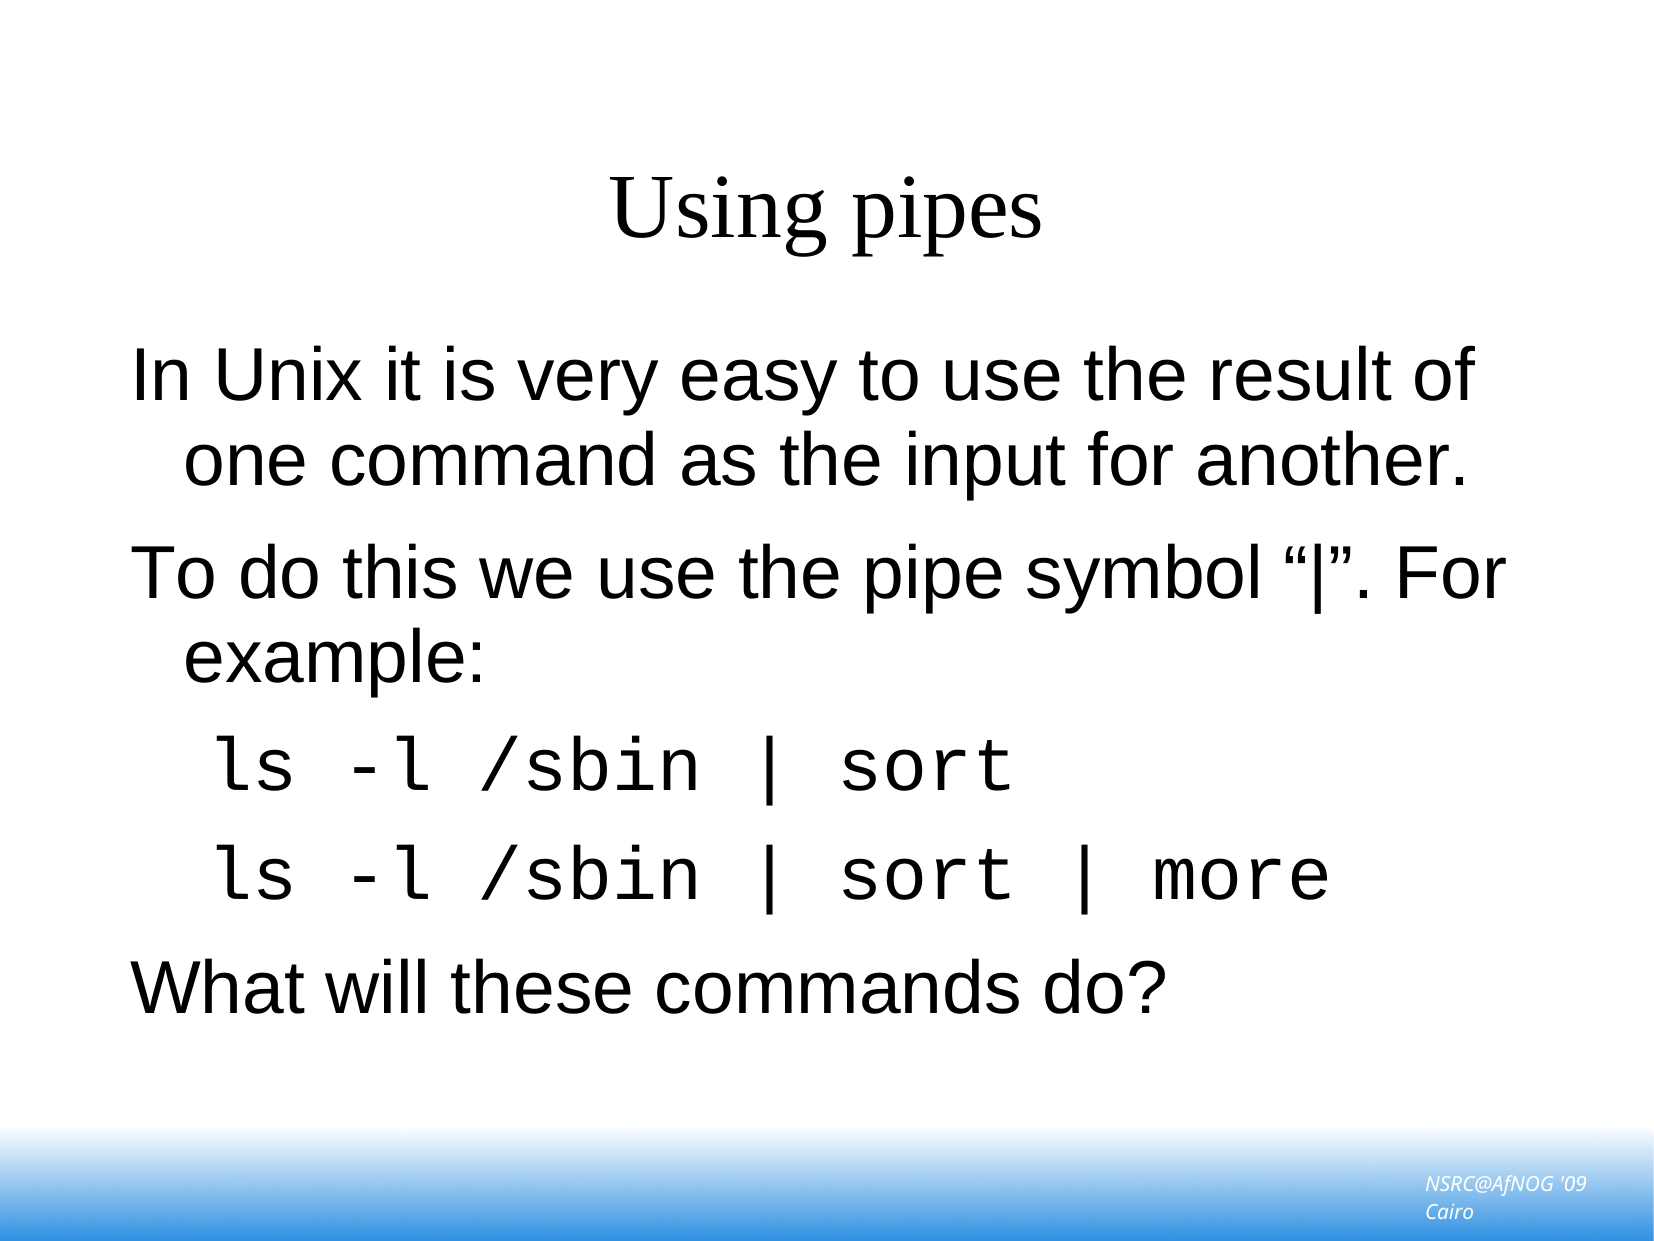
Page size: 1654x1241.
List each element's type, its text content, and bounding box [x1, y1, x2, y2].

list In Unix it is very easy to use the result of one command as the input for another. To do this we use the pipe symbol “|”. For example: ls -l /sbin | sort ls -l /sbin | sort | more What will these commands do? [112, 332, 1576, 1163]
picture [0, 1124, 1654, 1241]
title Using pipes [121, 102, 1534, 310]
